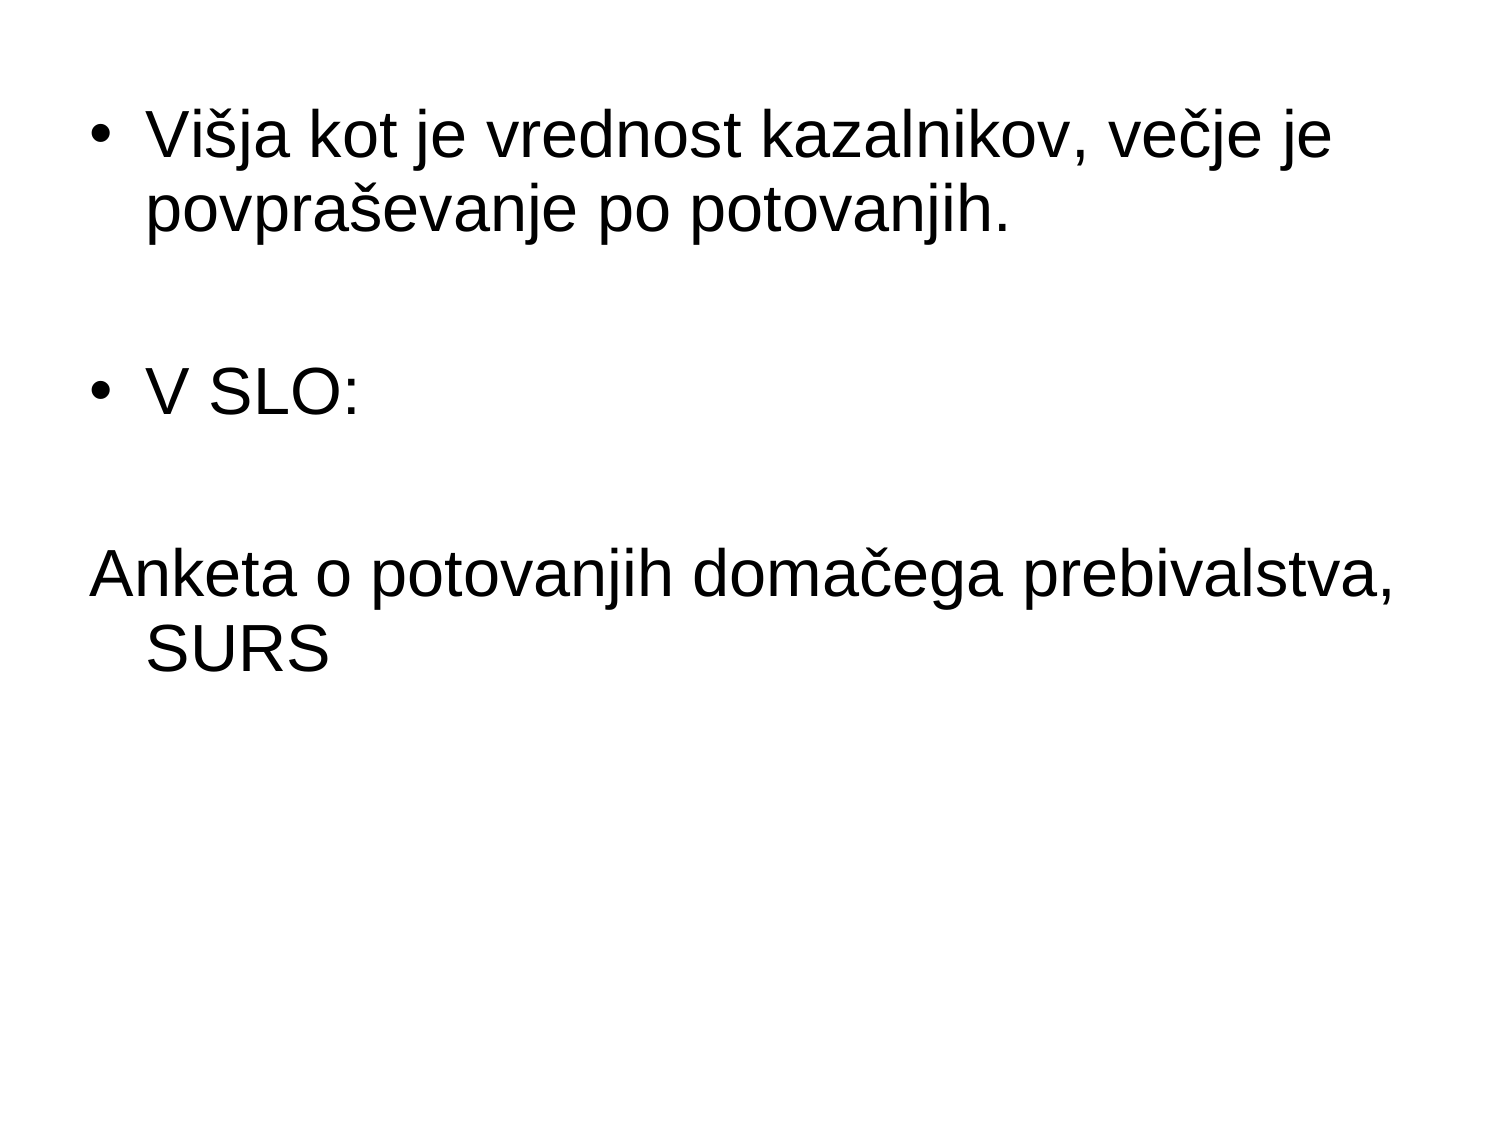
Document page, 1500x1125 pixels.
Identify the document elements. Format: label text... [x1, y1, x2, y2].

list Višja kot je vrednost kazalnikov, večje je povpraševanje po potovanjih. V SLO: Anketa o potovanjih domačega prebivalstva, SURS [75, 90, 1425, 1005]
